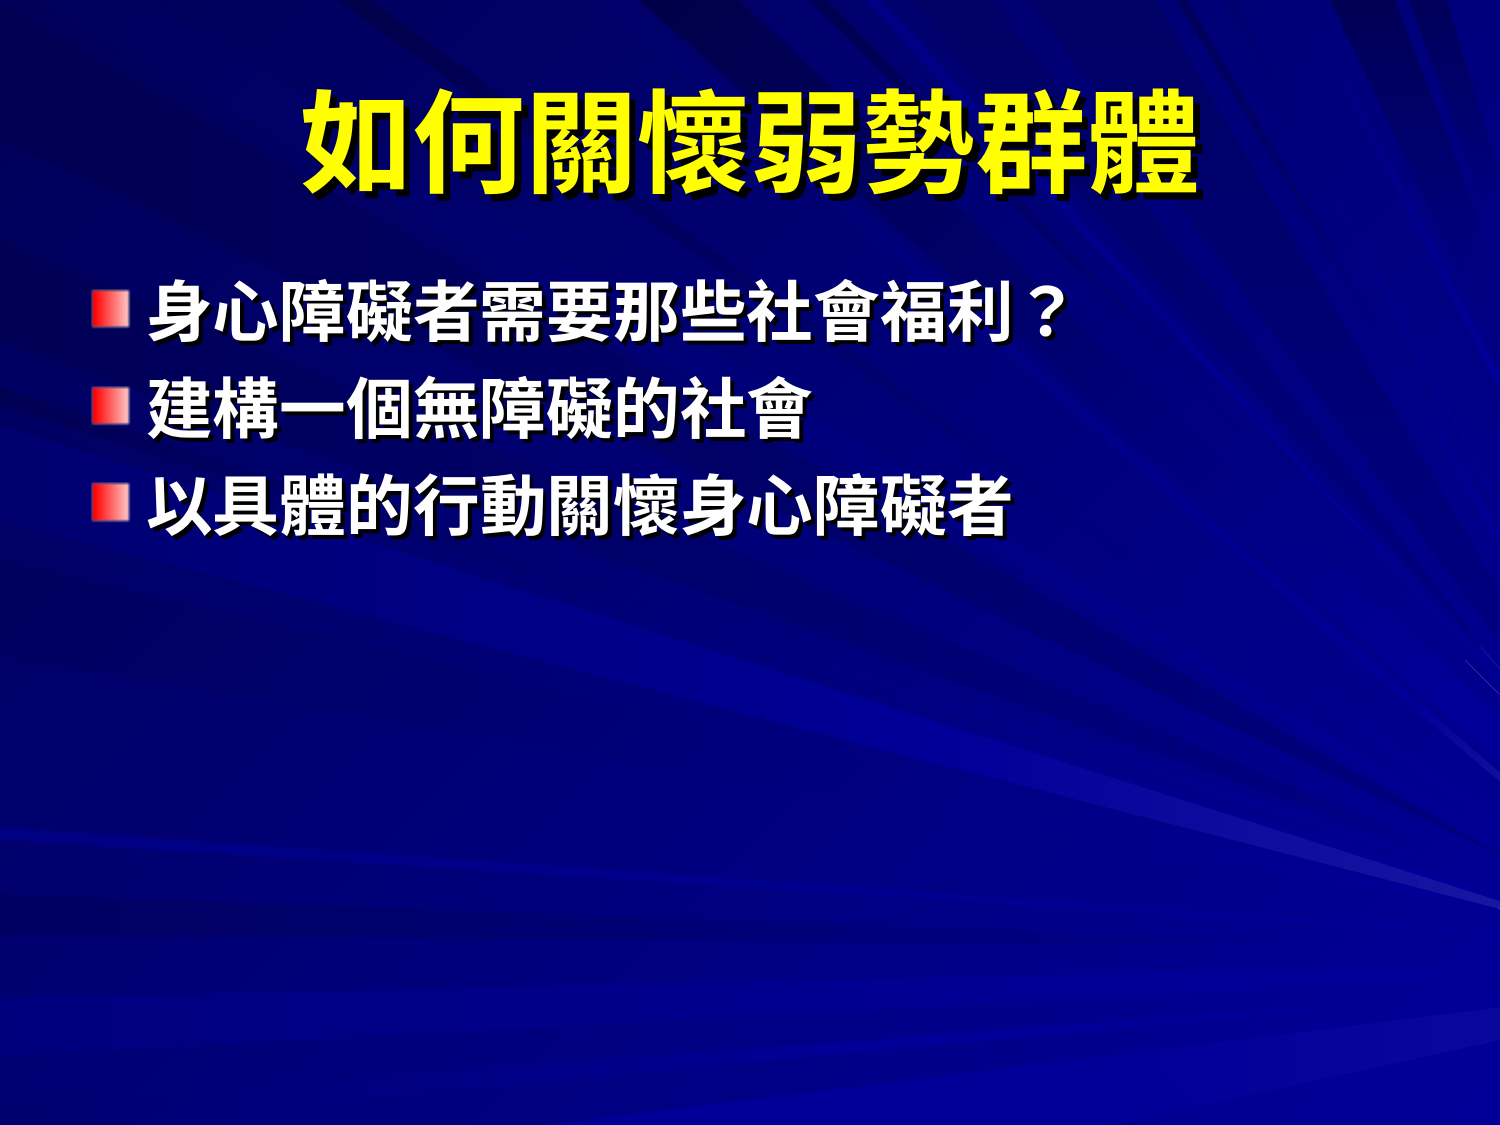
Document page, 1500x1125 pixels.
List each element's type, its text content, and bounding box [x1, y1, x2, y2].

title 如何關懷弱勢群體 [75, 45, 1426, 234]
list 身心障礙者需要那些社會福利？ 建構一個無障礙的社會 以具體的行動關懷身心障礙者 [75, 262, 1426, 1006]
